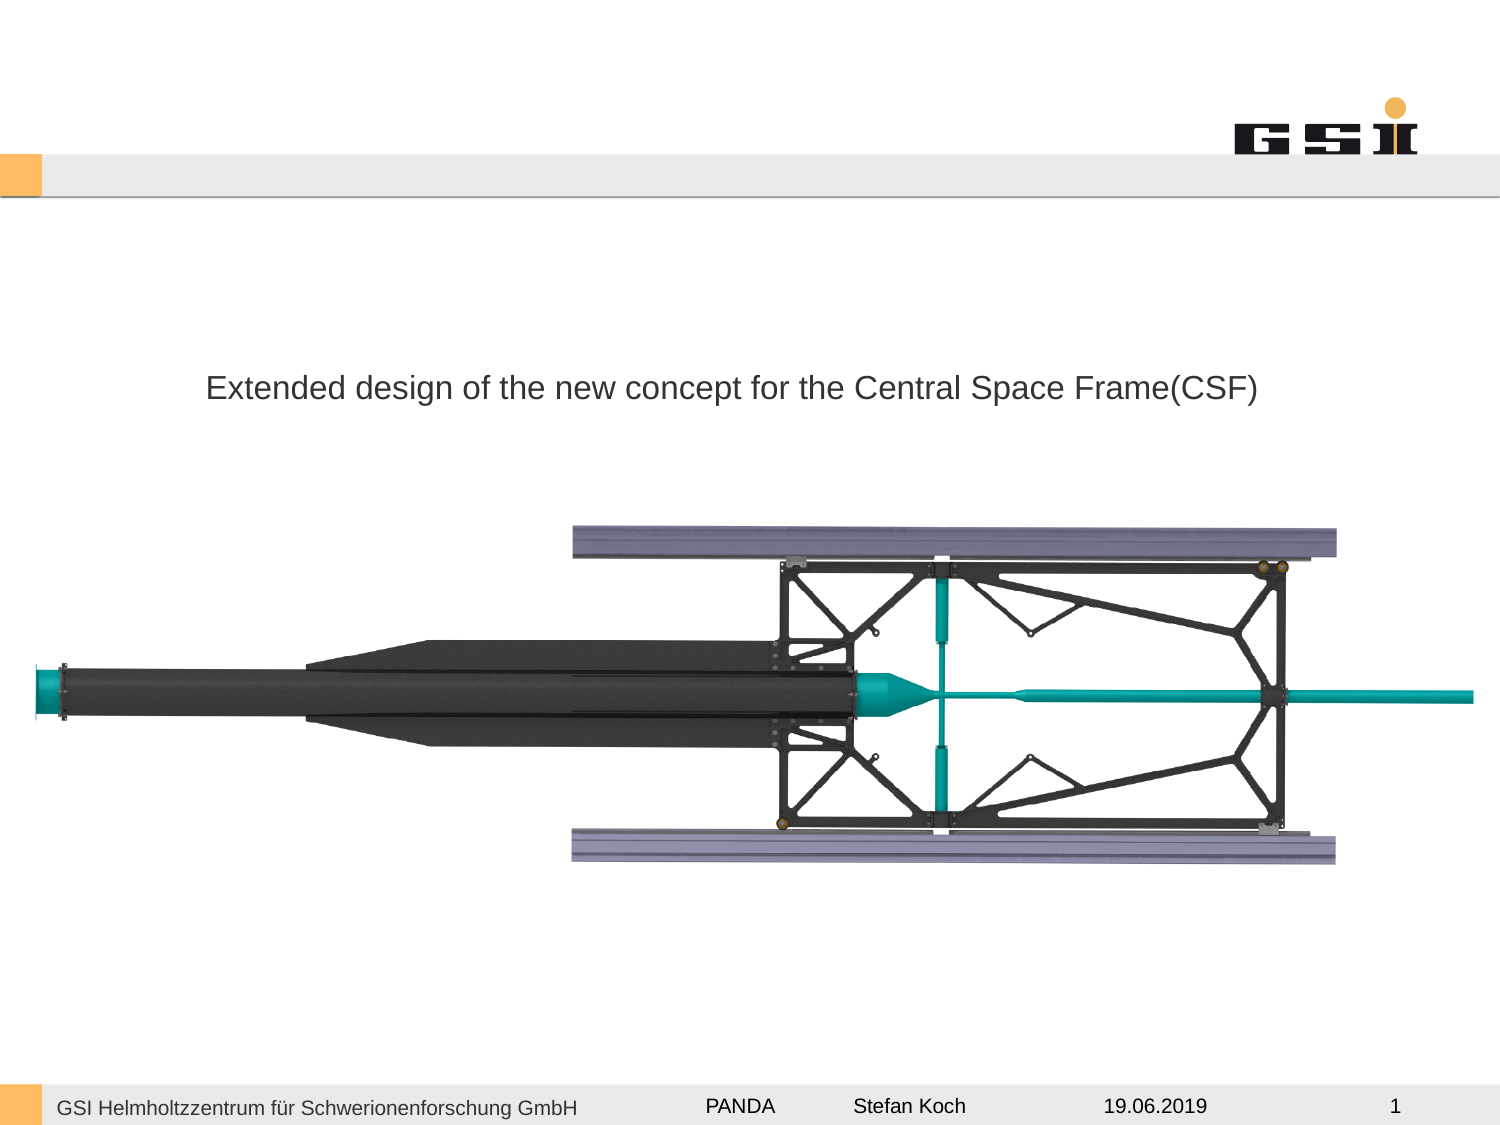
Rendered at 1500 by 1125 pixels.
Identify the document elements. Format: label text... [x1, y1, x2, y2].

picture [8, 495, 1482, 877]
picture [1233, 95, 1419, 154]
title Extended design of the new concept for the Central Space Frame(CSF) [66, 285, 1400, 414]
